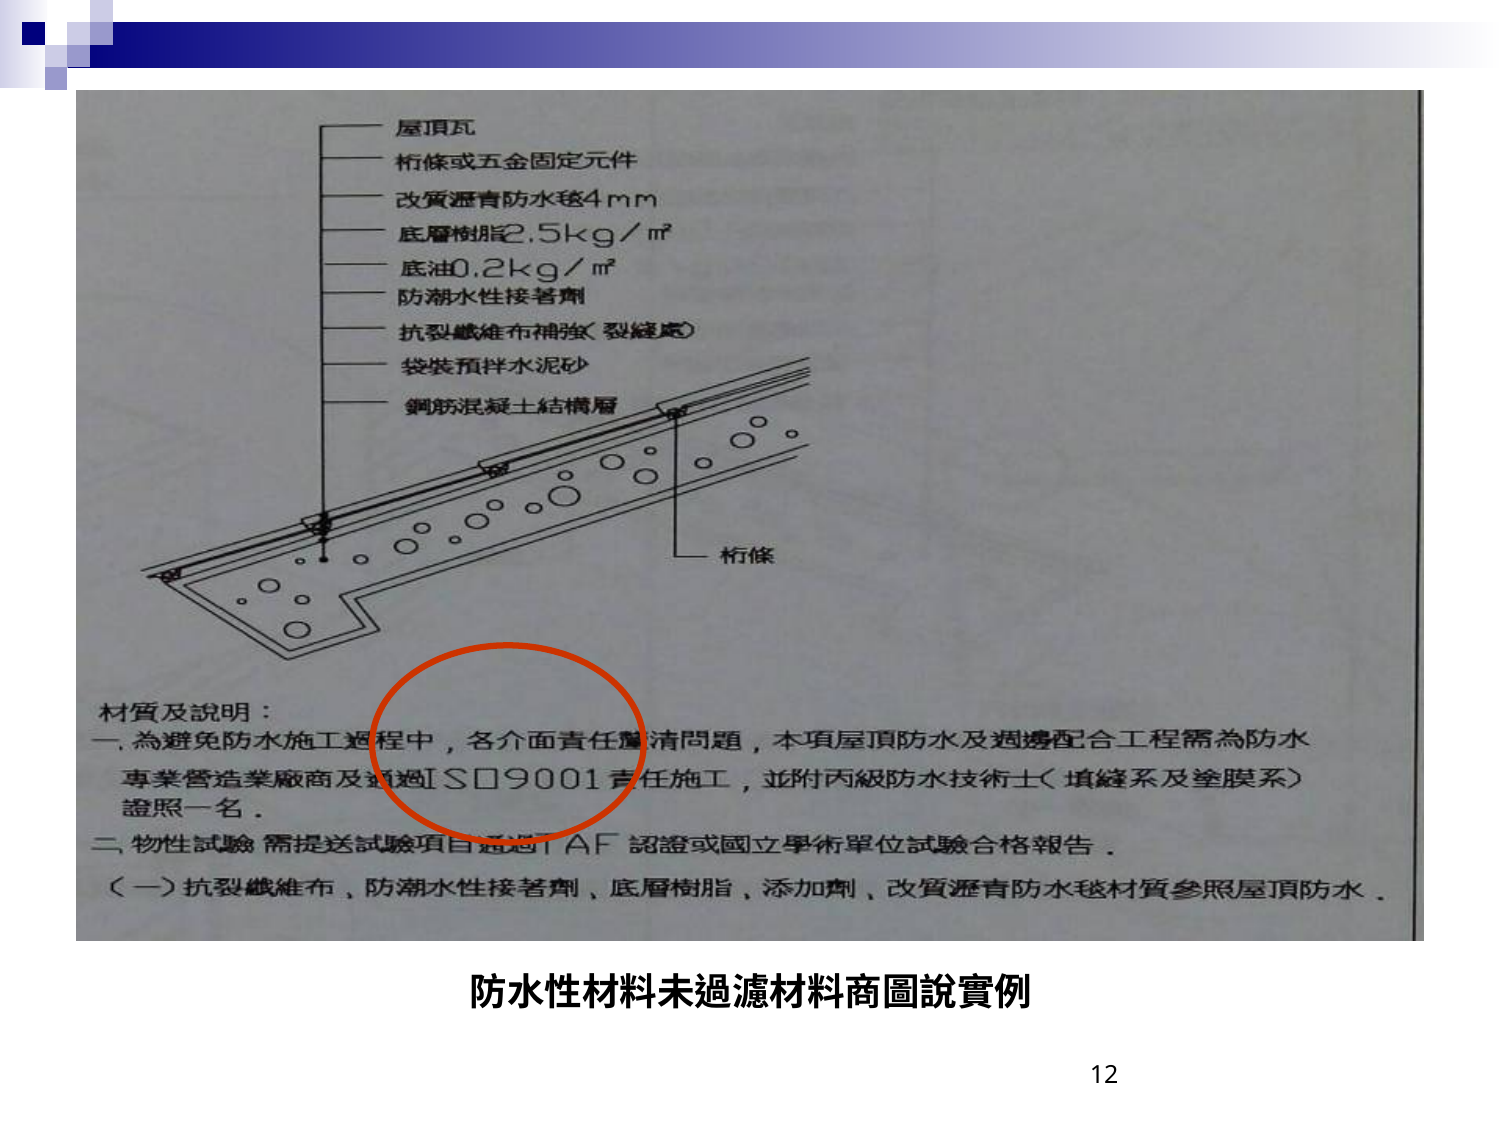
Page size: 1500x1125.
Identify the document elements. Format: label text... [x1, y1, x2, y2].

picture [76, 90, 1424, 941]
text_box 防水性材料未過濾材料商圖說實例 [455, 960, 1047, 1020]
text_box [1074, 1025, 1426, 1101]
